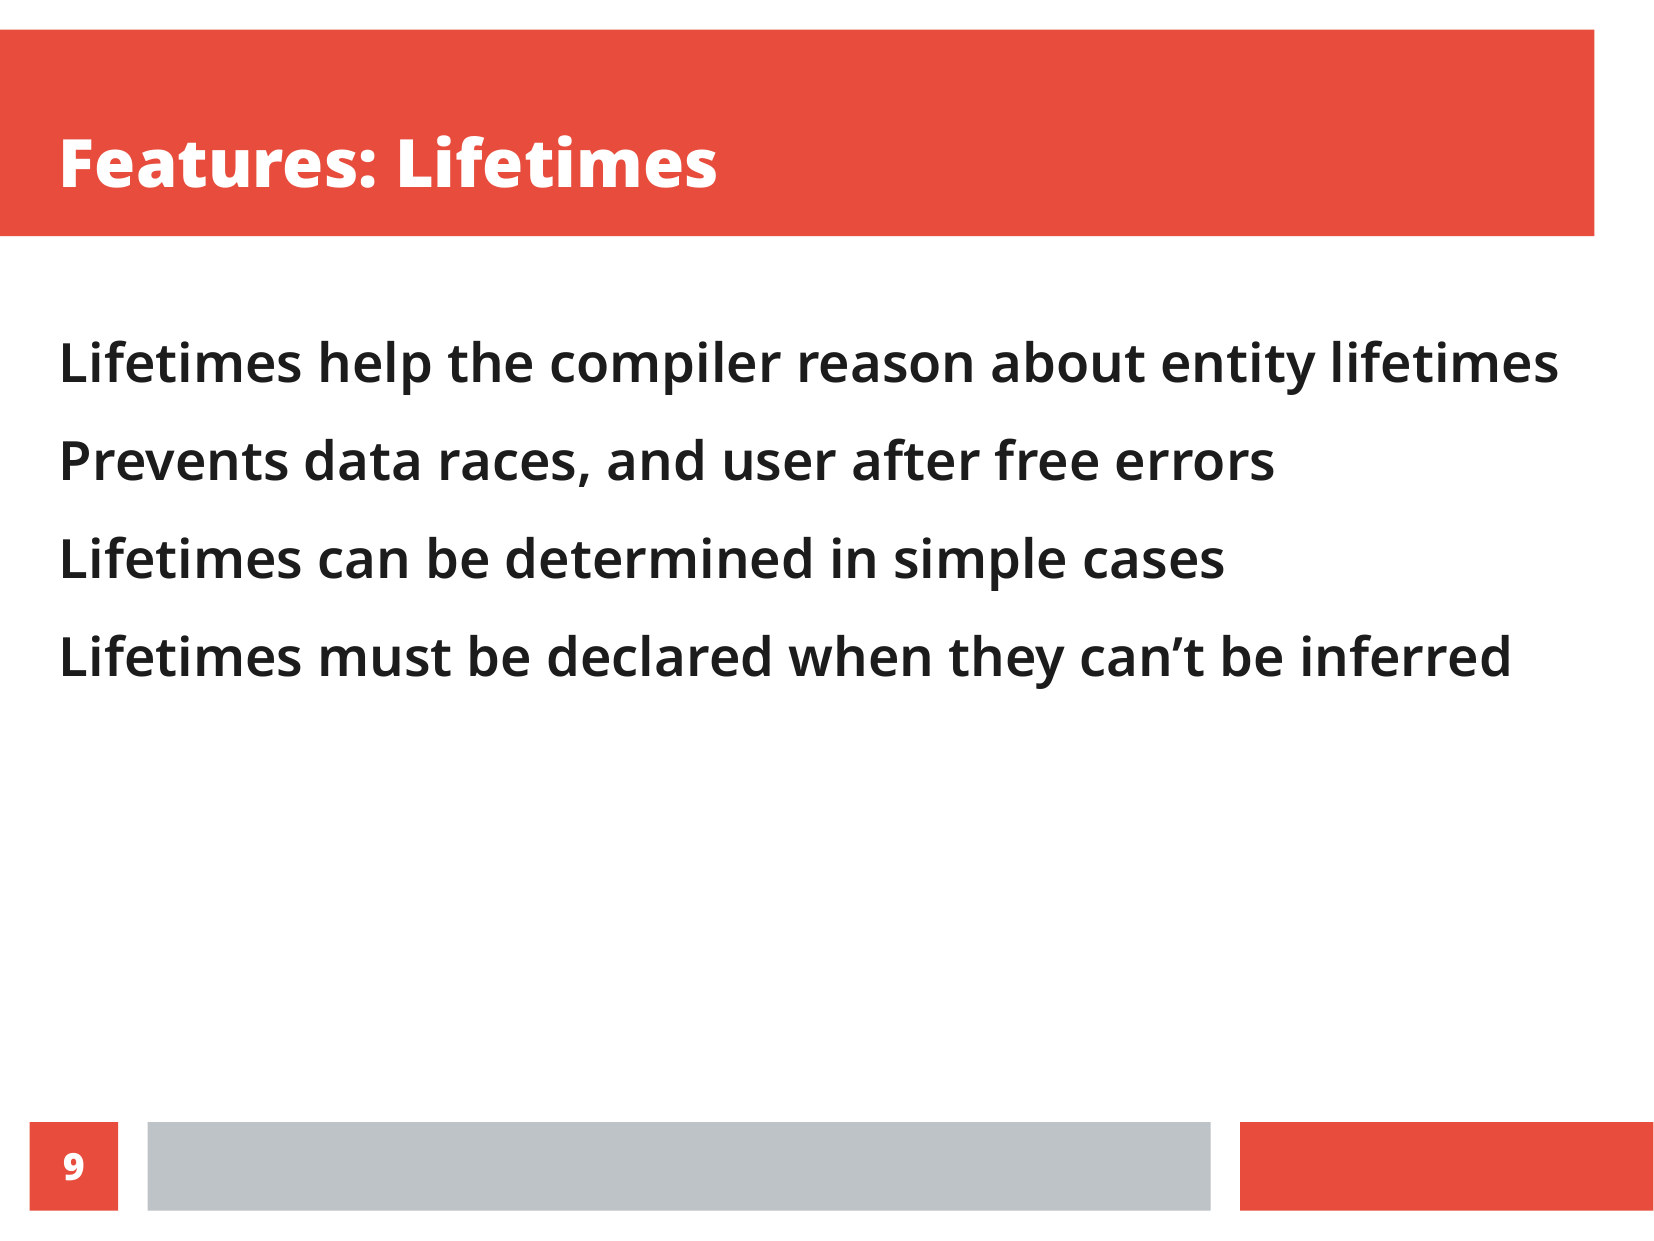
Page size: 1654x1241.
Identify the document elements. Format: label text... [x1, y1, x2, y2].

list Lifetimes help the compiler reason about entity lifetimes Prevents data races, and user after free errors Lifetimes can be determined in simple cases Lifetimes must be declared when they can’t be inferred [59, 324, 1565, 1093]
title Features: Lifetimes [59, 59, 1595, 207]
